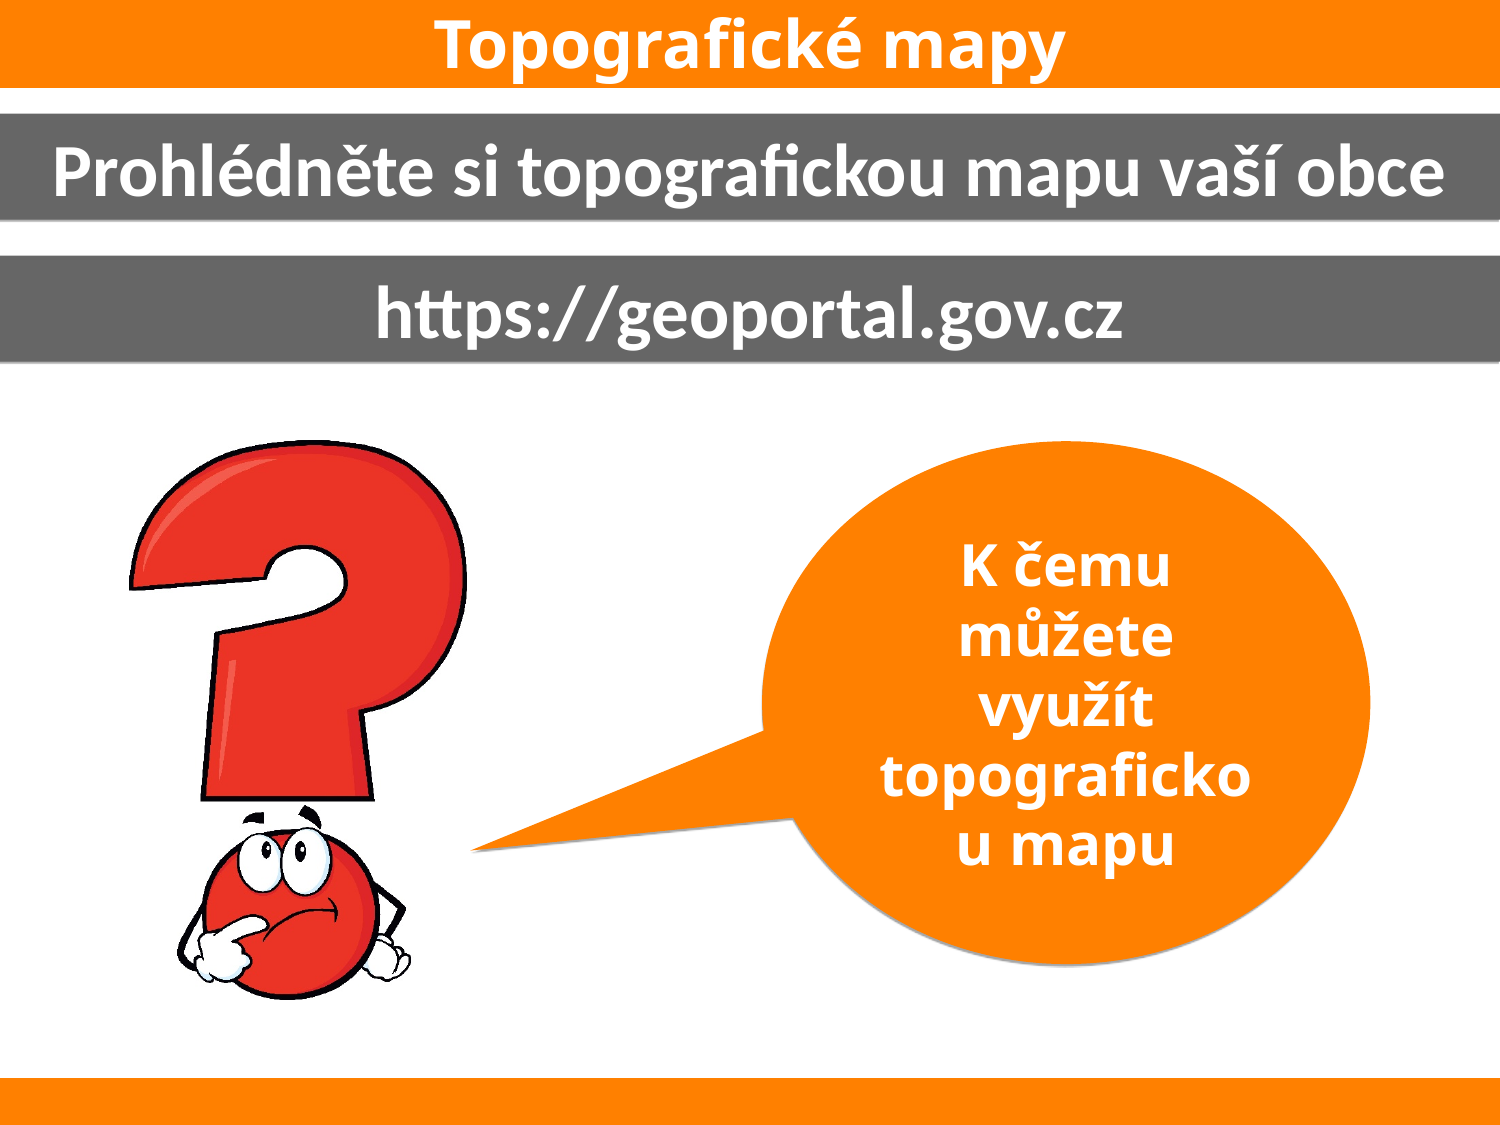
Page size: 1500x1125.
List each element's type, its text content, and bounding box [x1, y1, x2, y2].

text_box [0, 1078, 1500, 1125]
picture [129, 440, 467, 1000]
text_box Topografické mapy [0, 0, 1500, 88]
text_box K čemu můžete využít topografickou mapu [470, 441, 1371, 965]
text_box https://geoportal.gov.cz [0, 255, 1500, 362]
text_box Prohlédněte si topografickou mapu vaší obce [0, 113, 1500, 220]
